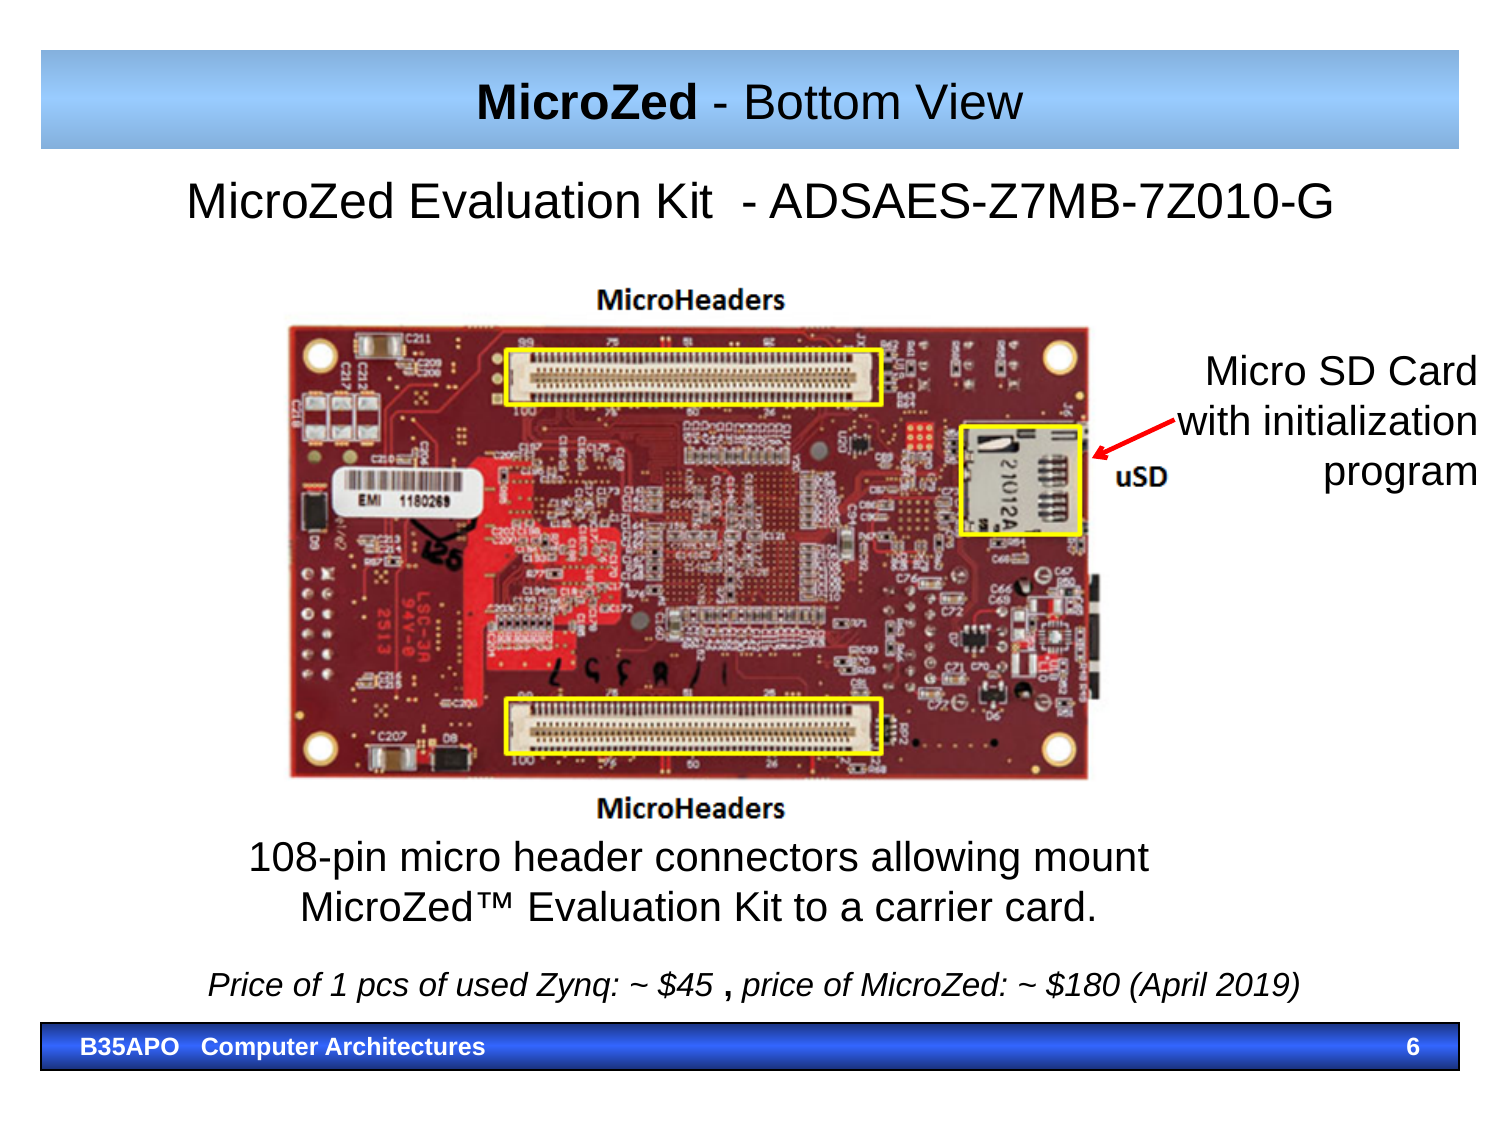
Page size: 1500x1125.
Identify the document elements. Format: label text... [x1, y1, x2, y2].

title MicroZed - Bottom View [41, 50, 1459, 149]
footer B35APO Computer Architectures [64, 1023, 1424, 1071]
text_box MicroZed Evaluation Kit - ADSAES-Z7MB-7Z010-G [53, 160, 1471, 236]
text_box Micro SD Card with initialization program [1115, 336, 1494, 502]
slide_number <number> [1340, 1023, 1436, 1069]
text_box [1091, 419, 1175, 459]
picture [218, 257, 1206, 850]
text_box 108-pin micro header connectors allowing mount MicroZed™ Evaluation Kit to a carrier card. [233, 822, 1165, 938]
text_box Price of 1 pcs of used Zynq: ~ $45 , price of MicroZed: ~ $180 (April 2019) [53, 955, 1457, 1011]
